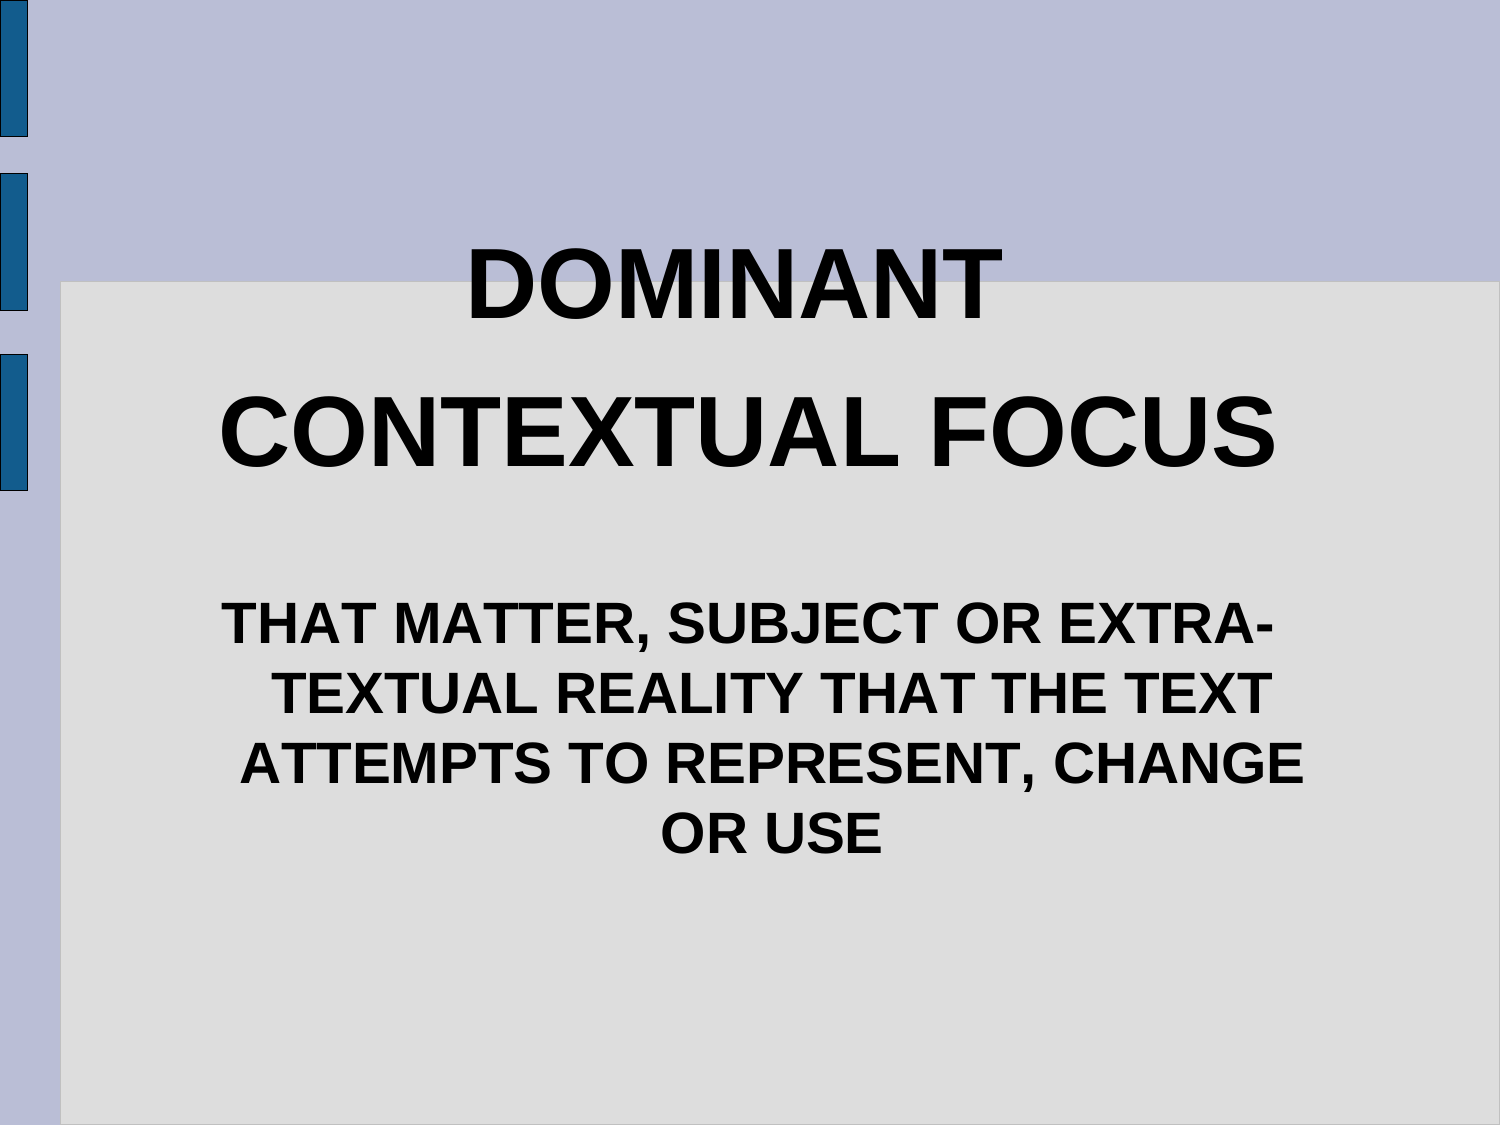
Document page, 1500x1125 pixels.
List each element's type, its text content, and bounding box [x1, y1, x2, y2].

list DOMINANT CONTEXTUAL FOCUS THAT MATTER, SUBJECT OR EXTRA-TEXTUAL REALITY THAT THE TEXT ATTEMPTS TO REPRESENT, CHANGE OR USE [75, 210, 1348, 1005]
